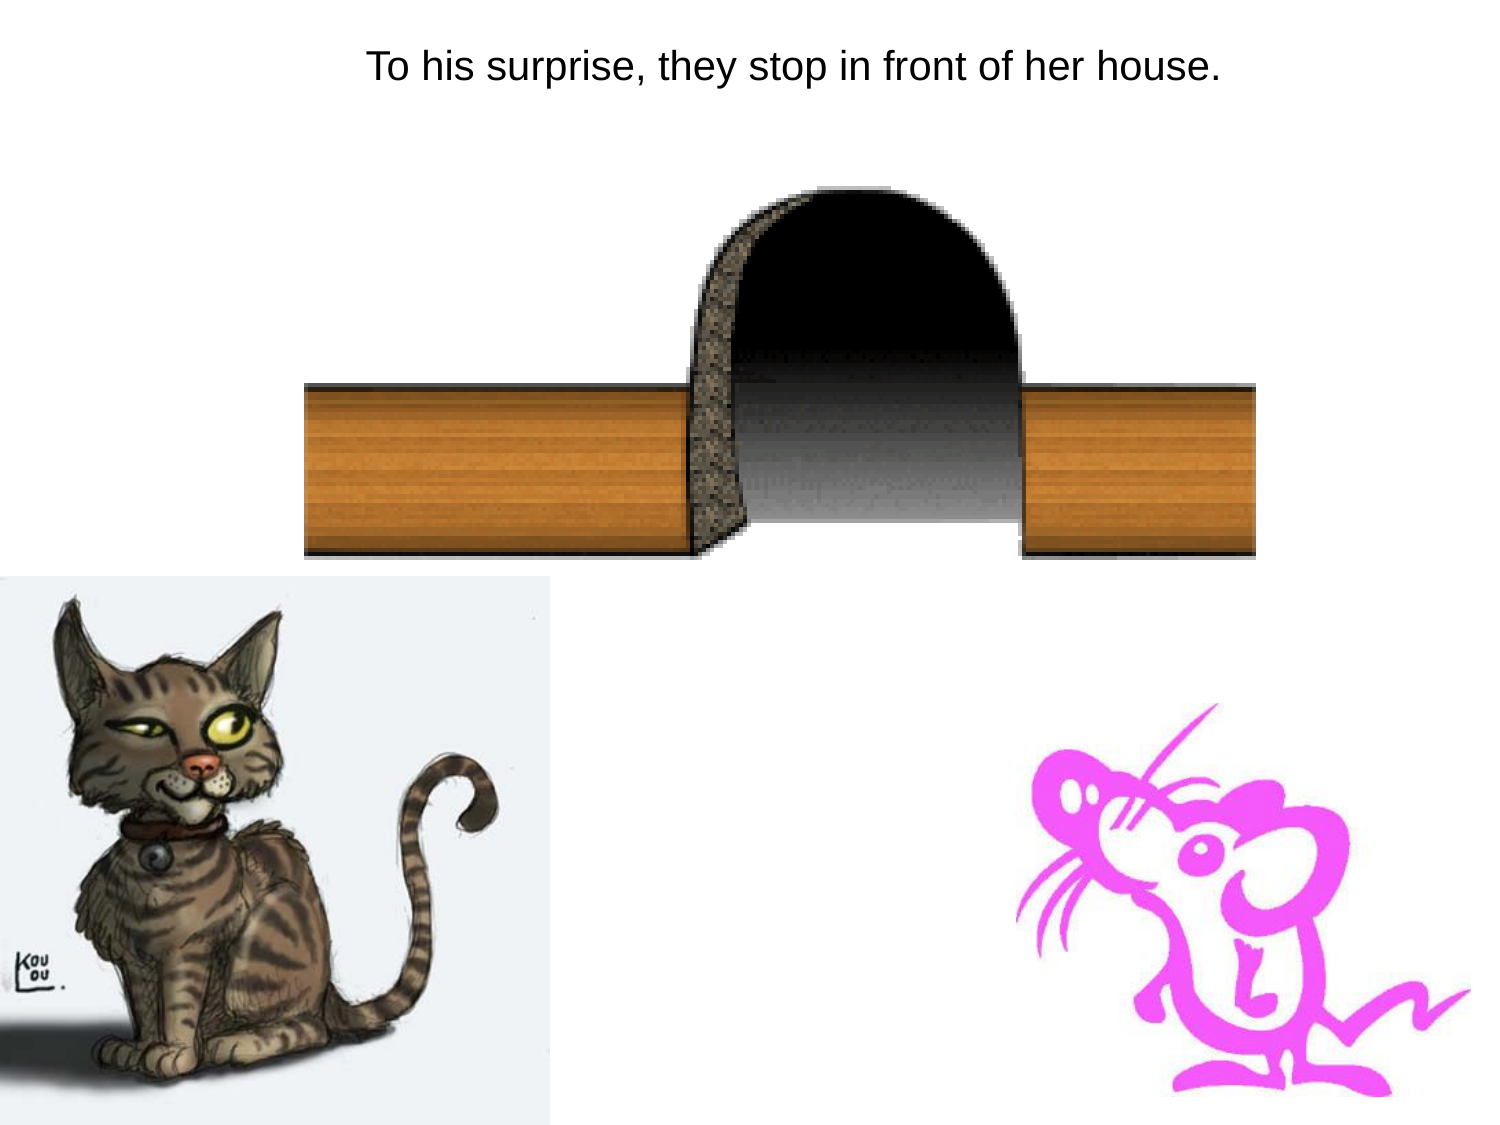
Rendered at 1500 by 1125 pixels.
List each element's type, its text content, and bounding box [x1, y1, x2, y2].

picture [1016, 703, 1471, 1097]
picture [300, 182, 1261, 565]
text_box To his surprise, they stop in front of her house. [215, 31, 1373, 96]
picture [0, 576, 550, 1125]
